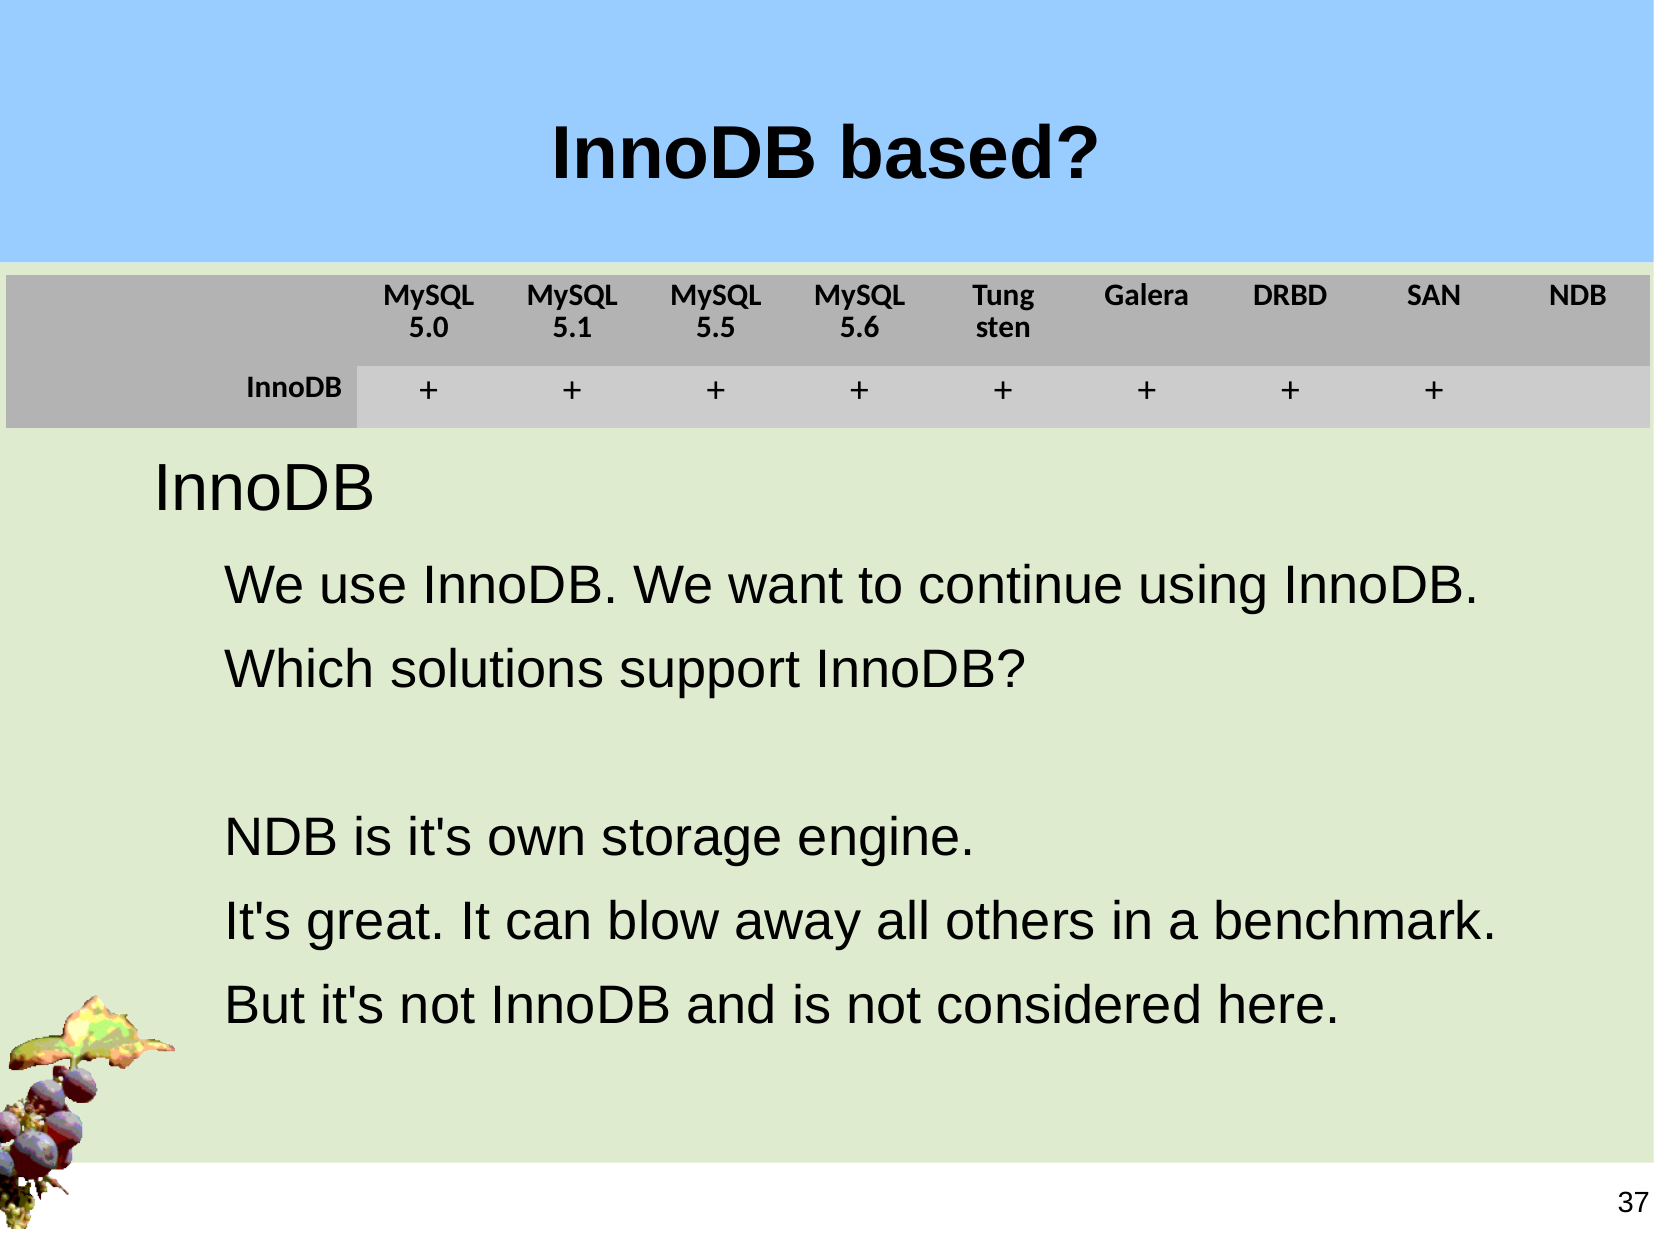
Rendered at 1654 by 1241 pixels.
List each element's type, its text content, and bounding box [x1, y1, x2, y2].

table_header MySQL 5.5 [644, 275, 788, 366]
table_cell + [1362, 366, 1506, 428]
title InnoDB based? [82, 49, 1571, 257]
table_cell [1506, 366, 1650, 428]
table_cell + [788, 366, 931, 428]
table_header Tung sten [931, 275, 1075, 366]
table_cell + [357, 366, 501, 428]
table_header Galera [1075, 275, 1219, 366]
table_header SAN [1362, 275, 1506, 366]
table_header [6, 275, 357, 366]
table_cell + [501, 366, 644, 428]
table_cell + [1219, 366, 1362, 428]
list InnoDB We use InnoDB. We want to continue using InnoDB. Which solutions support InnoDB? NDB is it's own storage engine. It's great. It can blow away all others in a benchmark. But it's not InnoDB and is not considered here. [82, 450, 1571, 1109]
picture [0, 990, 188, 1229]
table_cell + [931, 366, 1075, 428]
table_header MySQL 5.1 [501, 275, 644, 366]
table_header MySQL 5.0 [357, 275, 501, 366]
table_cell + [1075, 366, 1219, 428]
table_header DRBD [1219, 275, 1362, 366]
table_cell + [644, 366, 788, 428]
table_cell InnoDB [6, 366, 357, 428]
table_header NDB [1506, 275, 1650, 366]
table_header MySQL 5.6 [788, 275, 931, 366]
